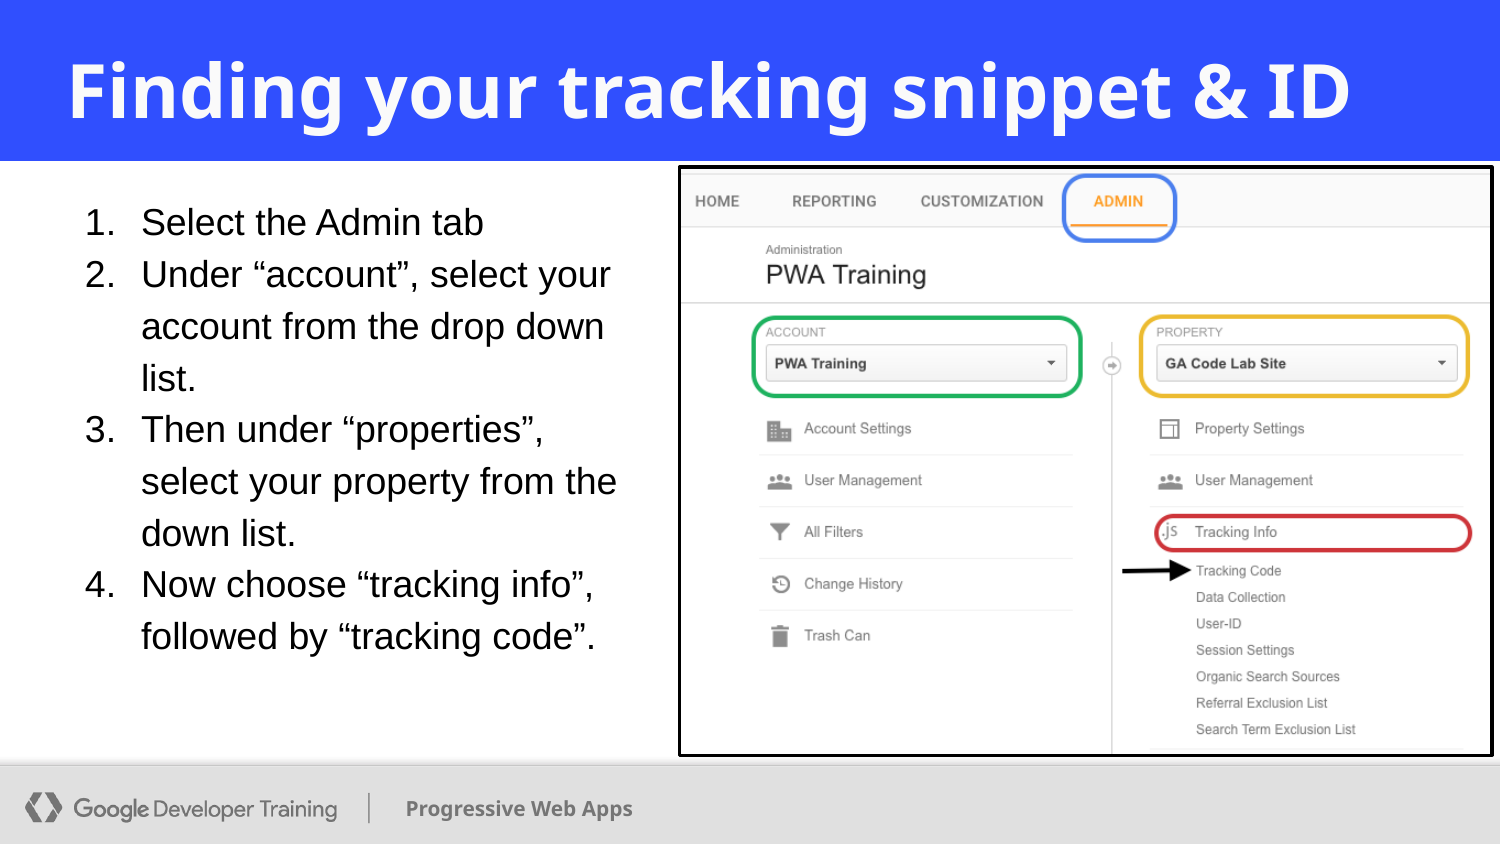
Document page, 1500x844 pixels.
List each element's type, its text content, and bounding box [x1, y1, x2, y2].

list Select the Admin tab Under “account”, select your account from the drop down list. Then under “properties”, select your property from the down list. Now choose “tracking info”, followed by “tracking code”. [51, 176, 652, 746]
picture [0, 161, 1500, 844]
title Finding your tracking snippet & ID [51, 28, 1449, 122]
